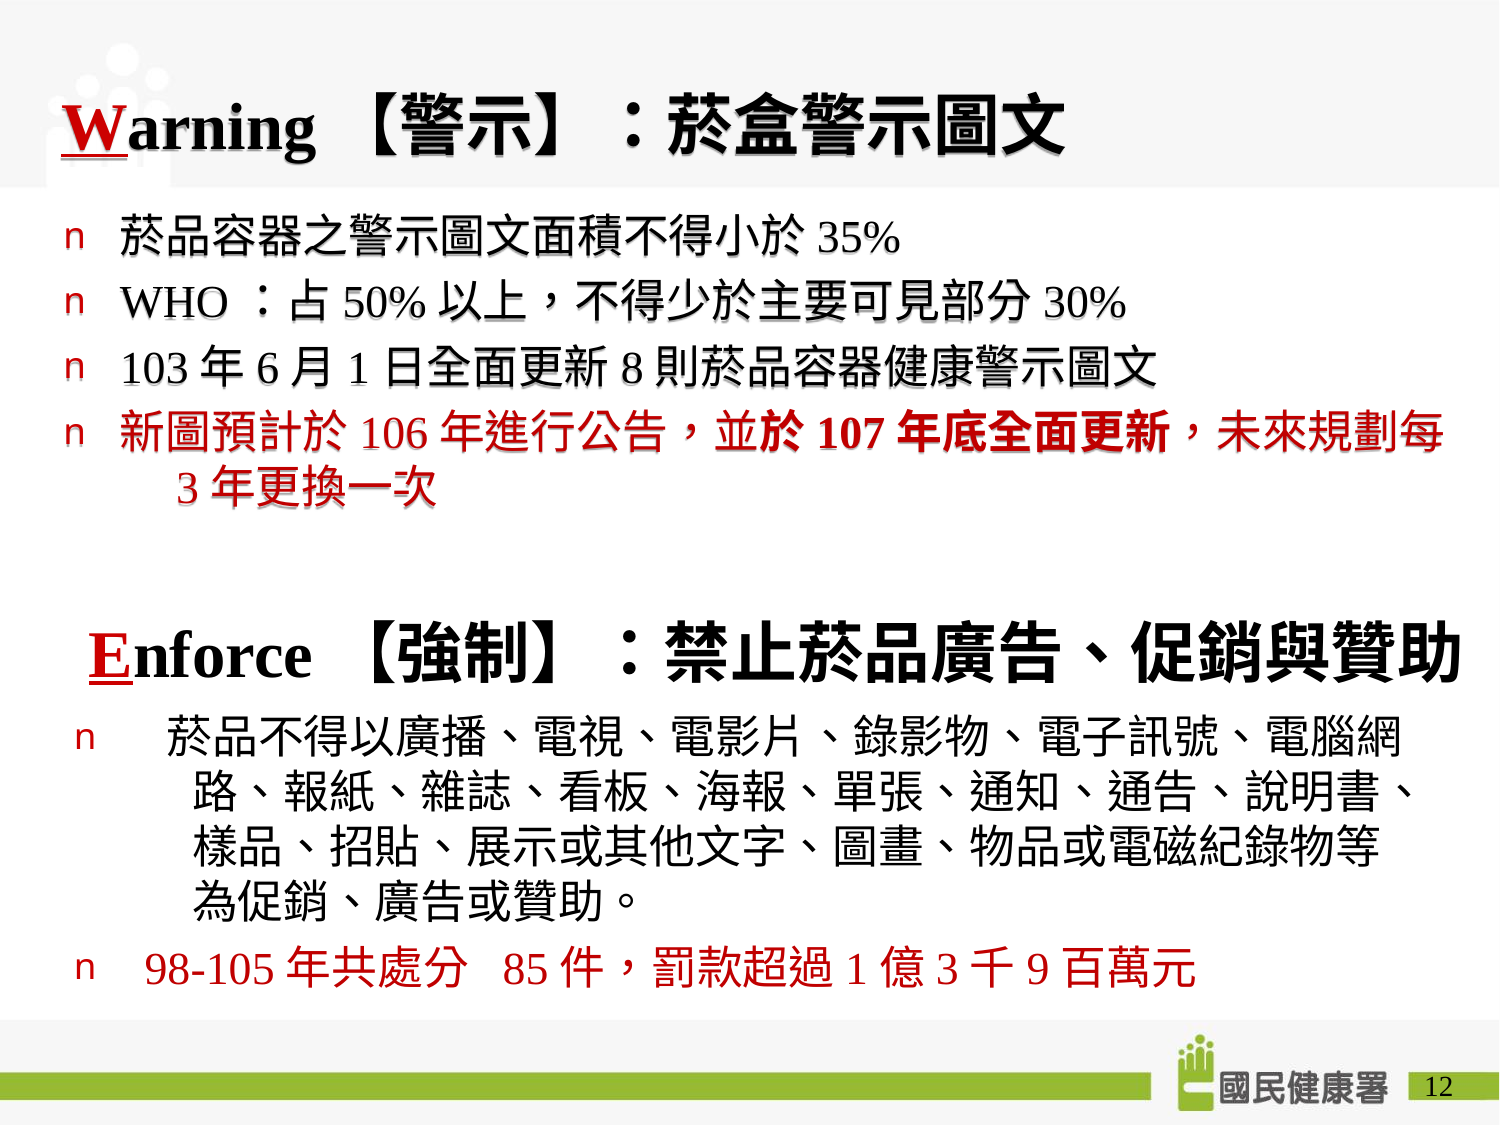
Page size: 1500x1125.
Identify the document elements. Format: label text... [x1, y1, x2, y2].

text_box 12 [1409, 1059, 1498, 1111]
title Warning【警示】：菸盒警示圖文 [0, 75, 1225, 172]
text_box Enforce【強制】：禁止菸品廣告、促銷與贊助 [73, 572, 1500, 699]
text_box 菸品不得以廣播、電視、電影片、錄影物、電子訊號、電腦網路、報紙、雜誌、看板、海報、單張、通知、通告、說明書、樣品、招貼、展示或其他文字、圖畫、物品或電磁紀錄物等為促銷、廣告或贊助。 98-105年共處分 85件，罰款超過1億3千9百萬元 [59, 701, 1441, 1001]
list 菸品容器之警示圖文面積不得小於35% WHO：占50%以上，不得少於主要可見部分30% 103年6月1日全面更新8則菸品容器健康警示圖文 新圖預計於106年進行公告，並於107年底全面更新，未來規劃每3年更換一次 [48, 199, 1487, 947]
